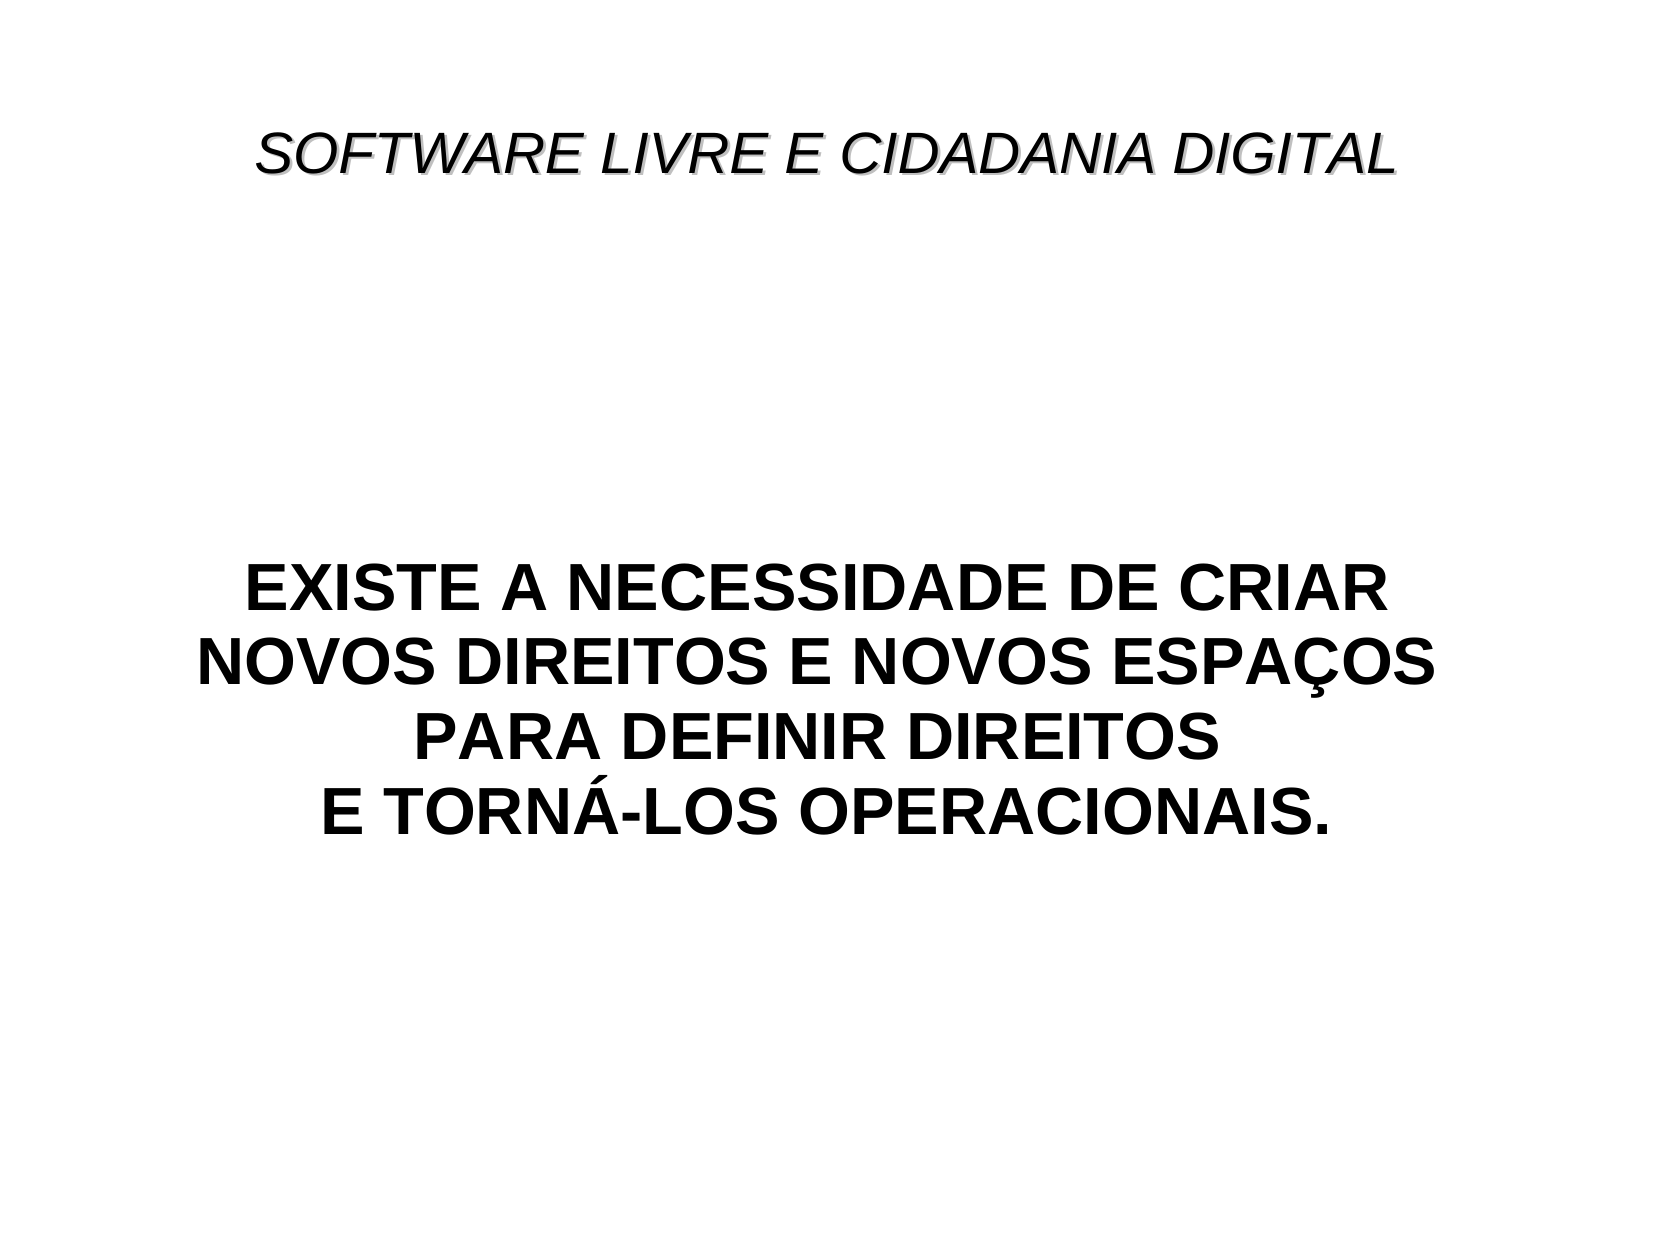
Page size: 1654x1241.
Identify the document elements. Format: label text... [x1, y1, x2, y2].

title SOFTWARE LIVRE E CIDADANIA DIGITAL [82, 49, 1571, 257]
subtitle EXISTE A NECESSIDADE DE CRIAR NOVOS DIREITOS E NOVOS ESPAÇOS PARA DEFINIR DIREITOS E TORNÁ-LOS OPERACIONAIS. [82, 297, 1571, 1102]
